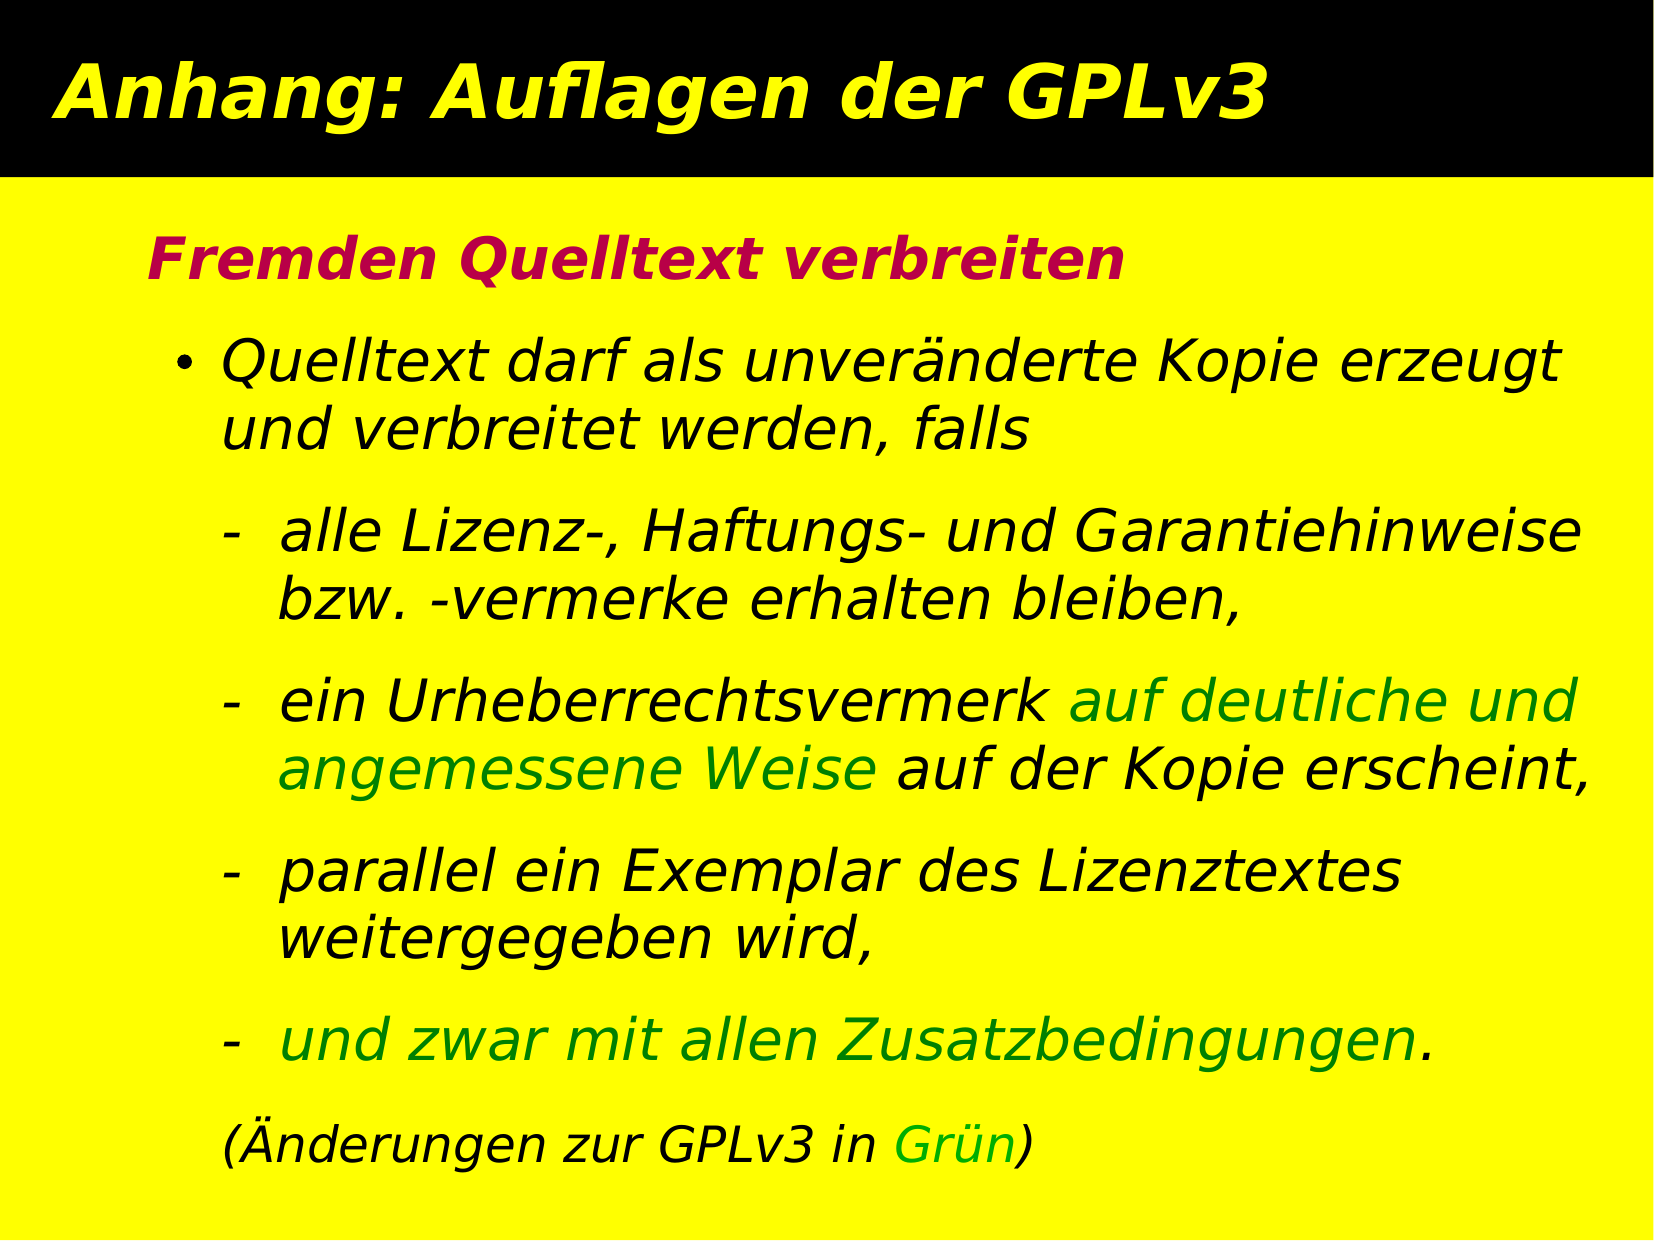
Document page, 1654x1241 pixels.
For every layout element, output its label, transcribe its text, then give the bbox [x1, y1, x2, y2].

text_box [0, 0, 1654, 1241]
text_box Fremden Quelltext verbreiten Quelltext darf als unveränderte Kopie erzeugt und verbreitet werden, falls - alle Lizenz-, Haftungs- und Garantiehinweise bzw. -vermerke erhalten bleiben, - ein Urheberrechtsvermerk auf deutliche und angemessene Weise auf der Kopie erscheint, - parallel ein Exemplar des Lizenztextes weitergegeben wird, - und zwar mit allen Zusatzbedingungen. (Änderungen zur GPLv3 in Grün) [133, 218, 1619, 1184]
text_box Anhang: Auflagen der GPLv3 [41, 41, 1265, 144]
